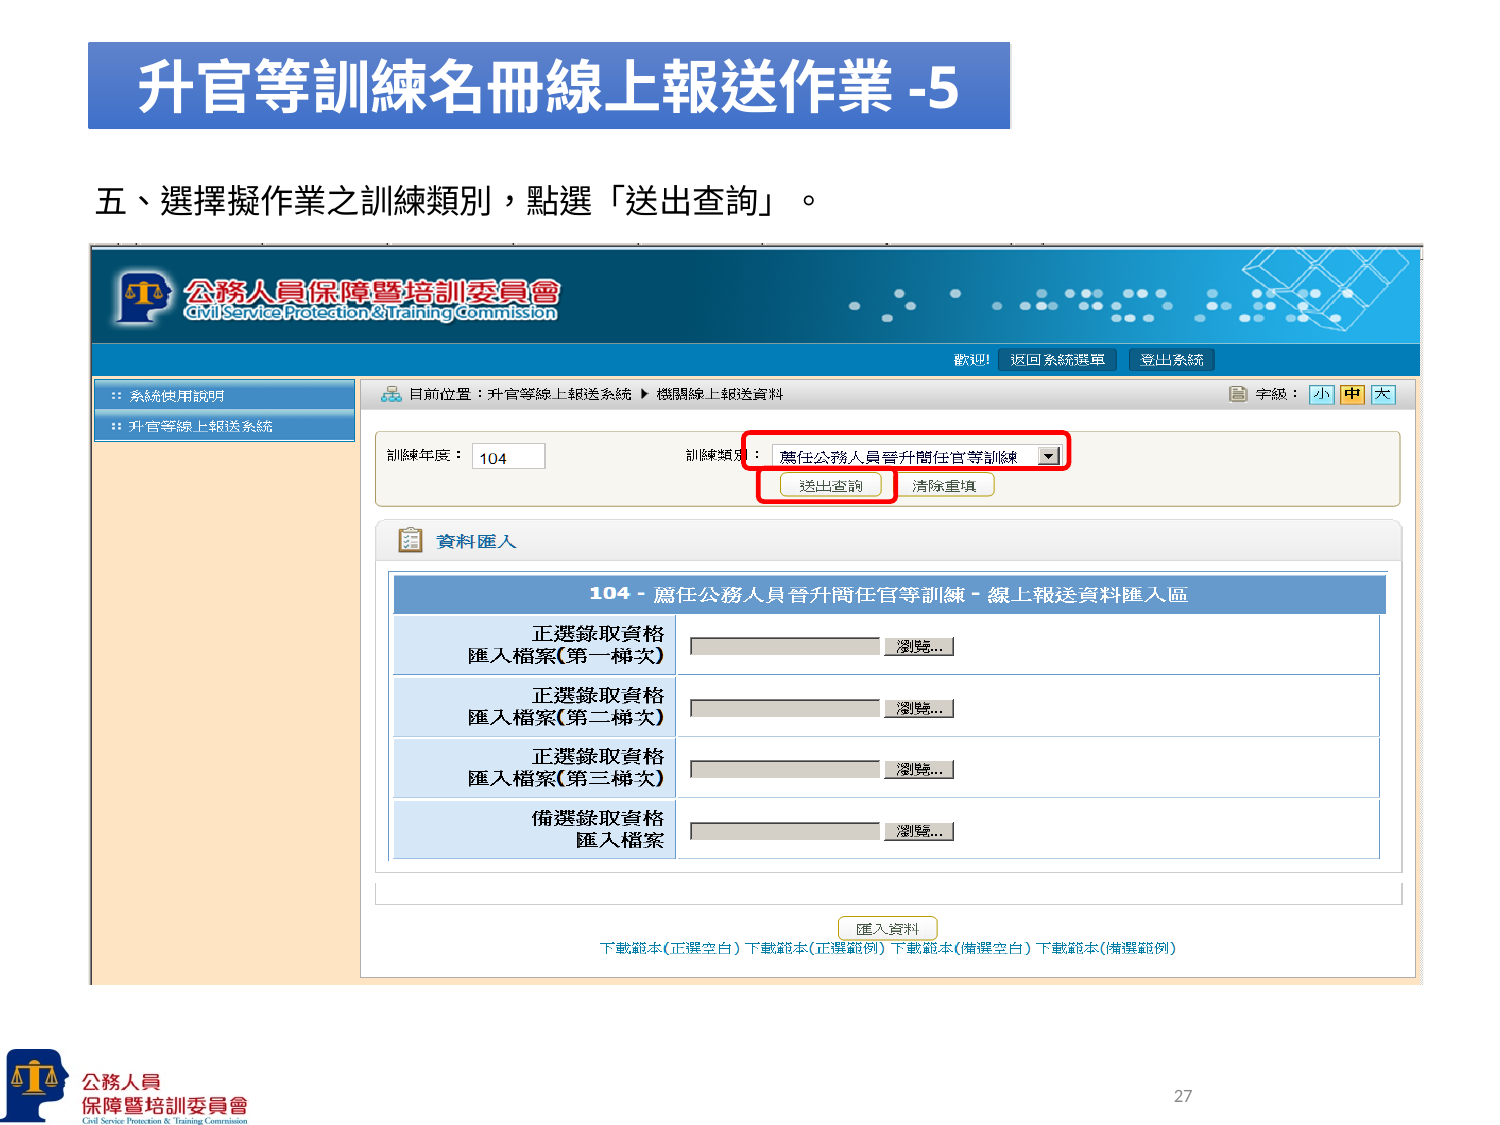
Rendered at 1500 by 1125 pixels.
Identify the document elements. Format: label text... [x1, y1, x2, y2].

text_box 升官等訓練名冊線上報送作業-5 [88, 42, 1010, 129]
picture [88, 243, 1424, 985]
text_box 五、選擇擬作業之訓練類別，點選「送出查詢」。 [79, 173, 1081, 228]
text_box 31 [1158, 1065, 1497, 1125]
